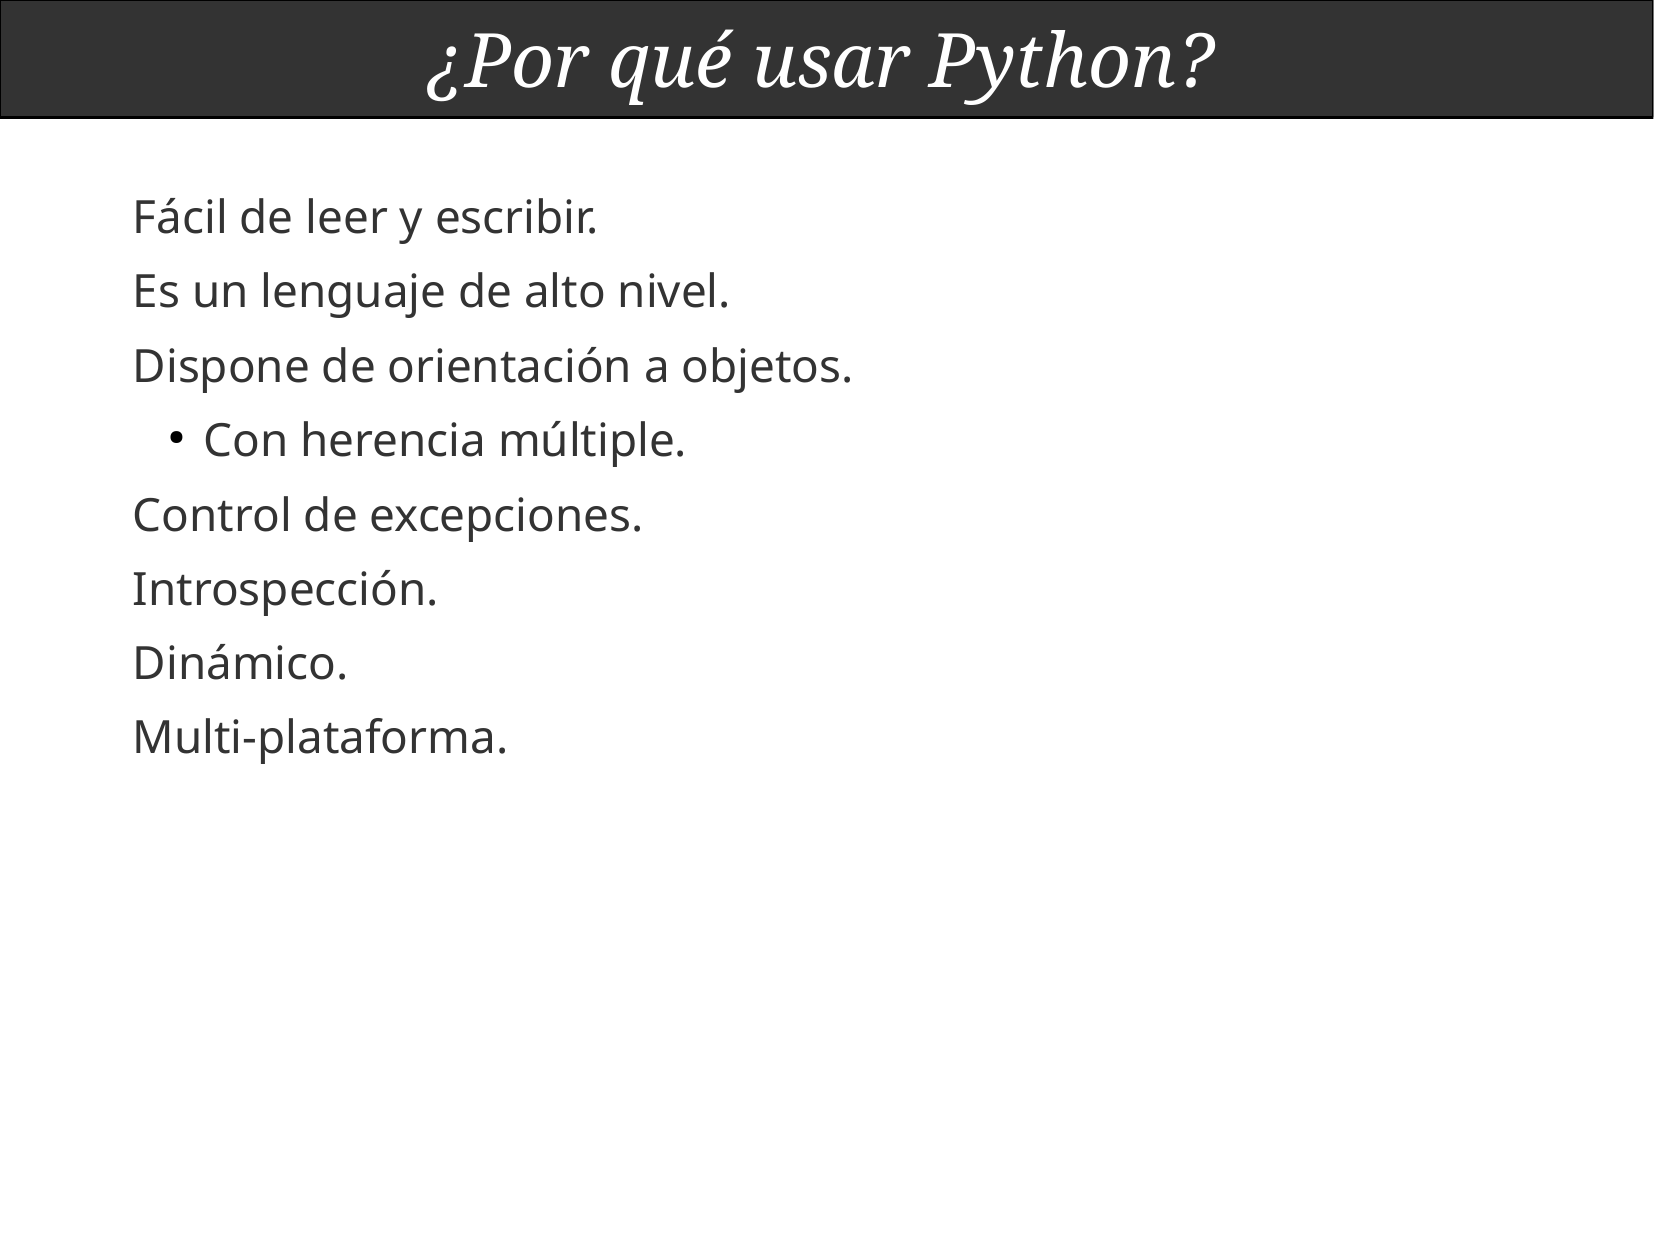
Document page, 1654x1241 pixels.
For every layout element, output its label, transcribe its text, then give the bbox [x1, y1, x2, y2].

text_box ¿Por qué usar Python? [0, 0, 1654, 101]
text_box Fácil de leer y escribir. Es un lenguaje de alto nivel. Dispone de orientación a objetos. Con herencia múltiple. Control de excepciones. Introspección. Dinámico. Multi-plataforma. [118, 177, 1506, 701]
